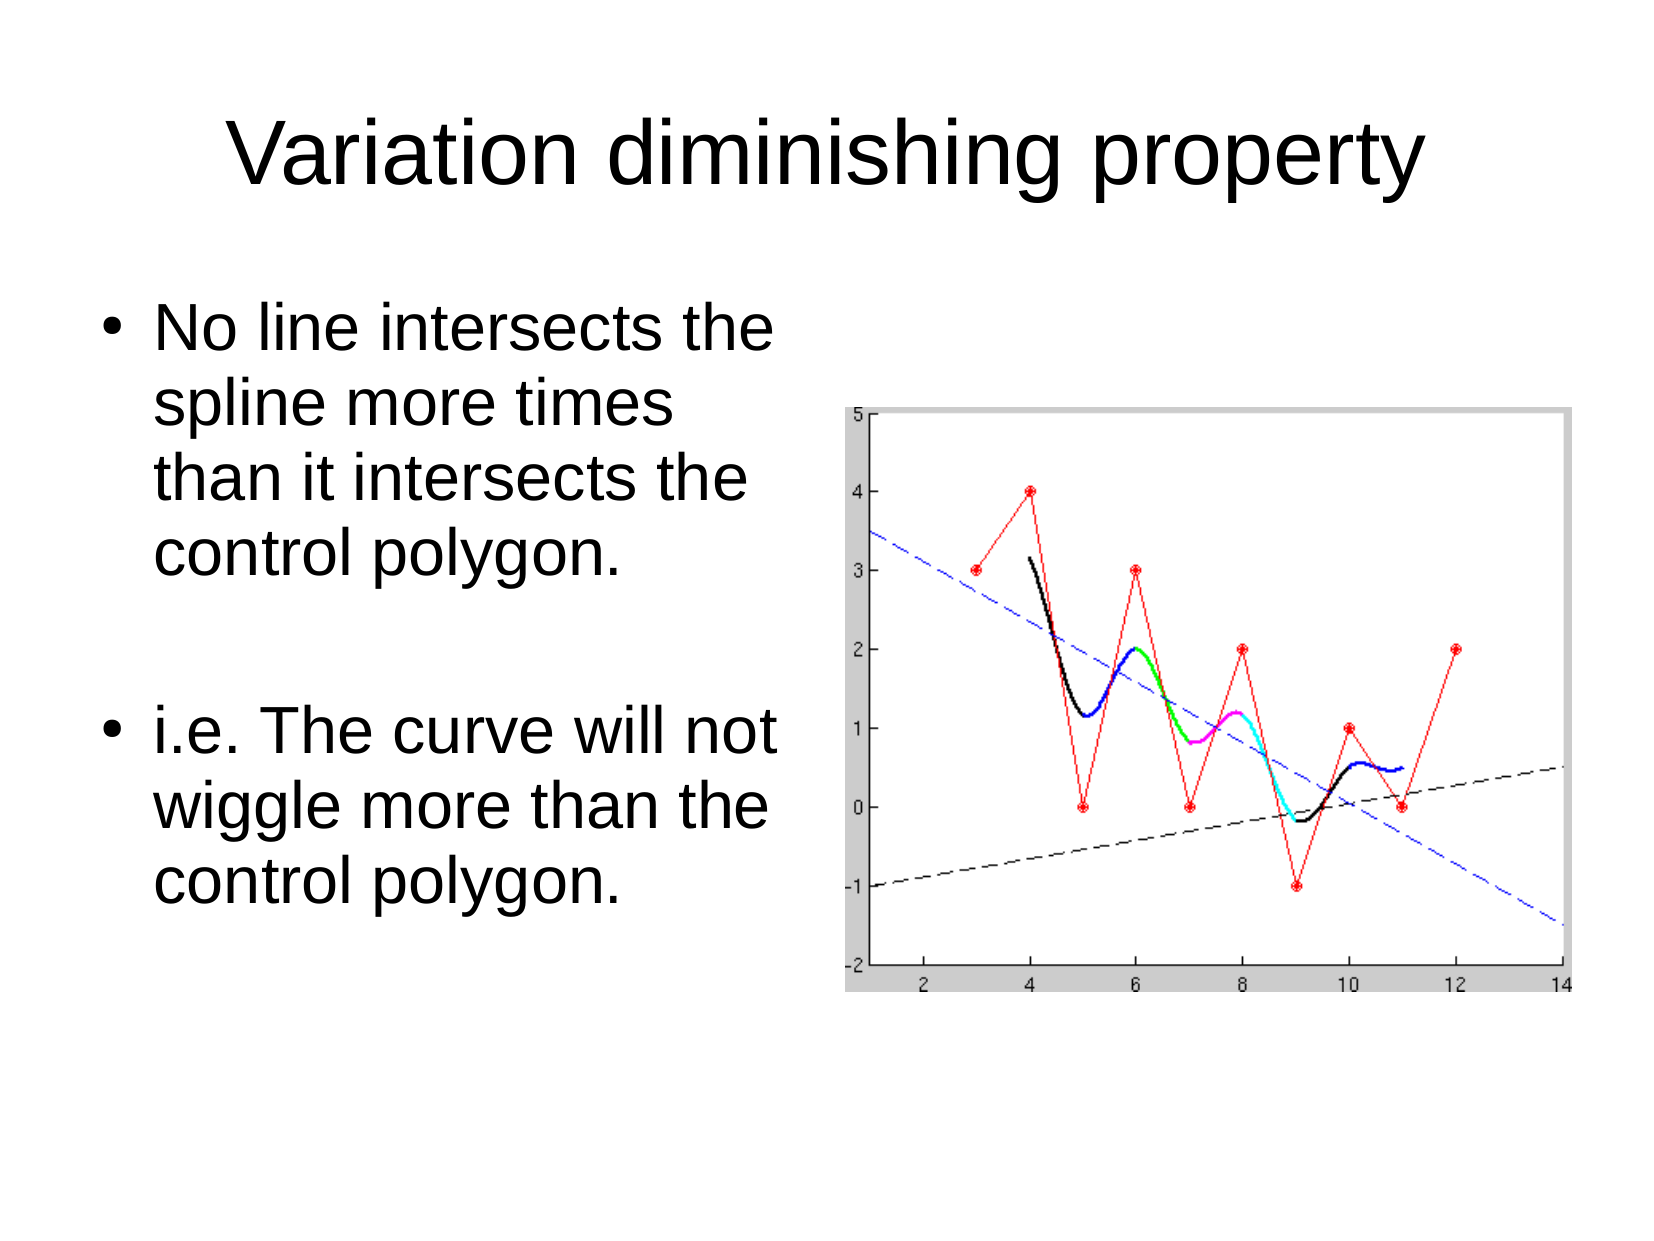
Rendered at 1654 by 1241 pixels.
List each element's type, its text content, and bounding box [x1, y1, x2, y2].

list No line intersects the spline more times than it intersects the control polygon. i.e. The curve will not wiggle more than the control polygon. [82, 290, 809, 1109]
title Variation diminishing property [82, 49, 1571, 257]
picture [845, 407, 1572, 992]
